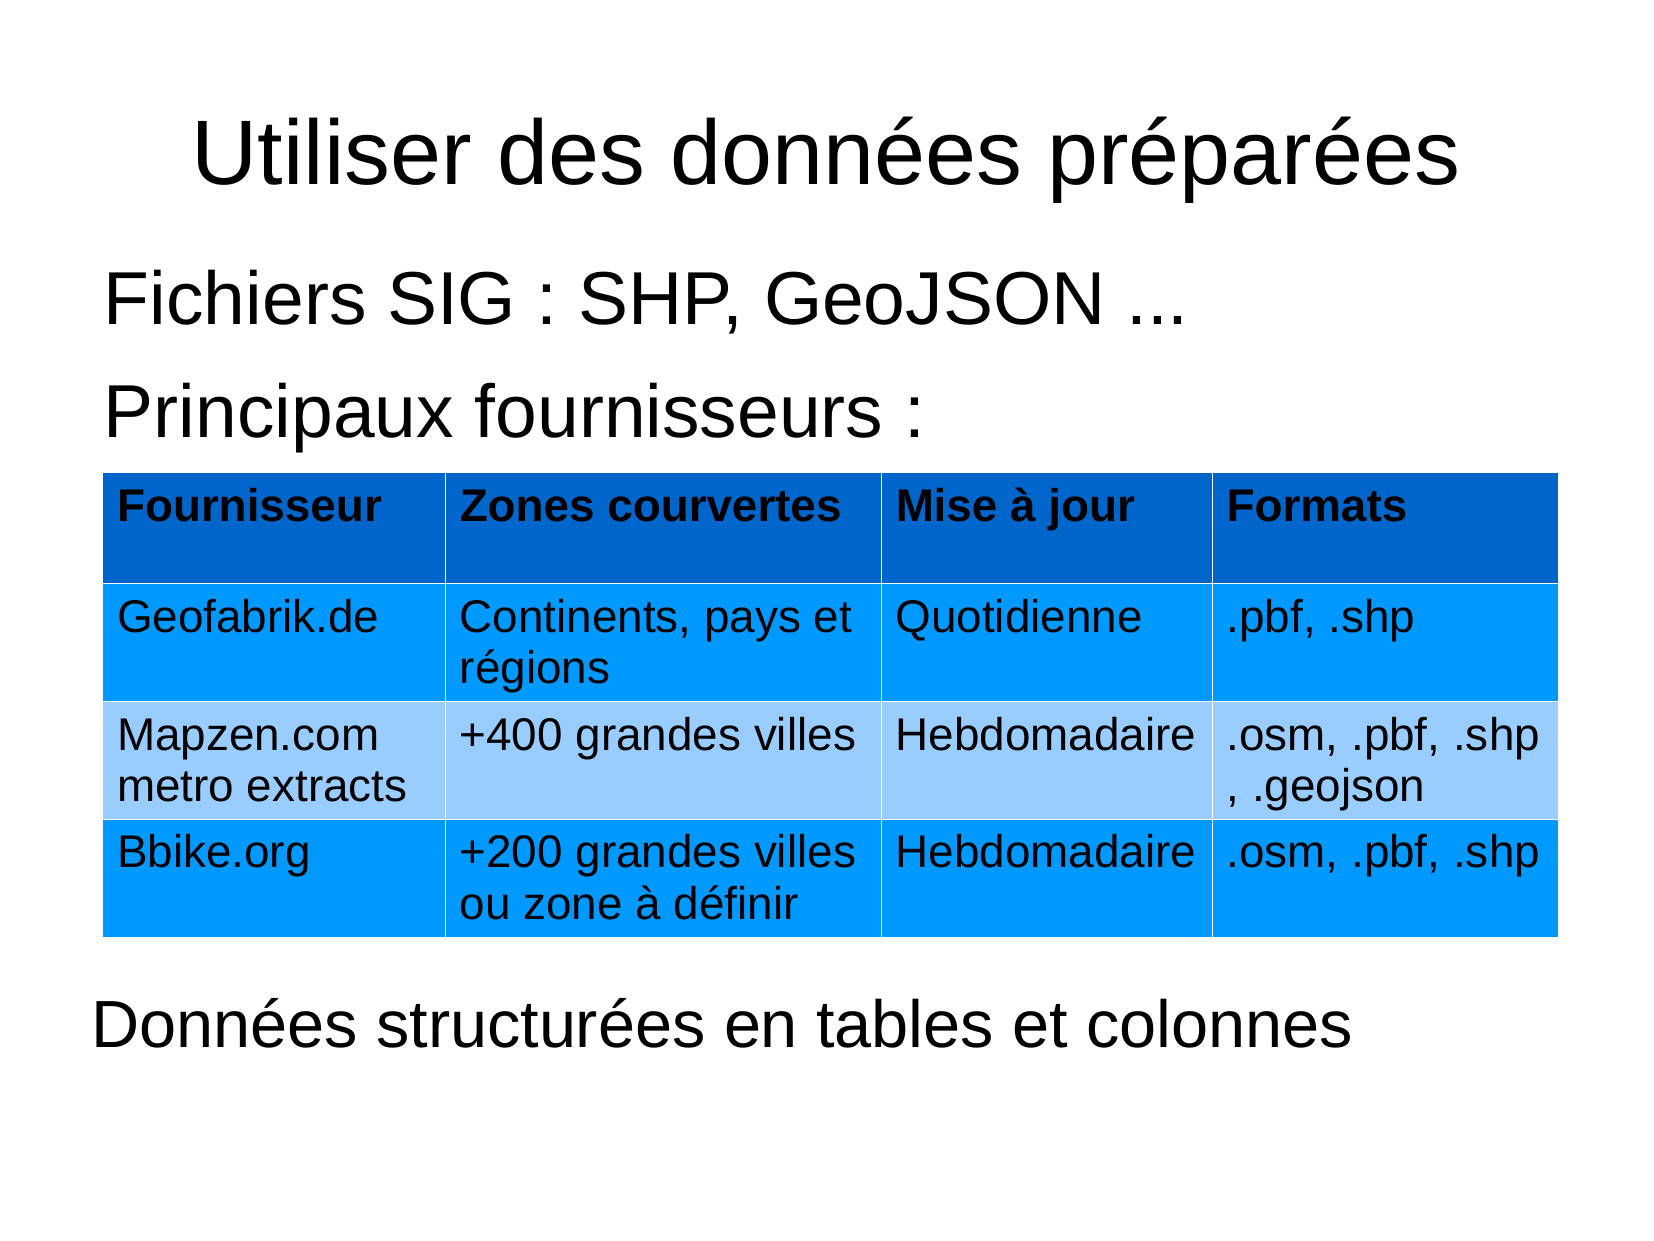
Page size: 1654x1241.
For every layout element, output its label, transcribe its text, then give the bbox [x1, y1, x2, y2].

table_cell Hebdomadaire [882, 702, 1212, 819]
table_header Mise à jour [882, 473, 1212, 583]
table_cell Geofabrik.de [103, 584, 445, 701]
table_cell +200 grandes villes ou zone à définir [446, 820, 881, 937]
table_cell +400 grandes villes [446, 702, 881, 819]
table_header Zones courvertes [446, 473, 881, 583]
table_header Fournisseur [103, 473, 445, 583]
table_cell Hebdomadaire [882, 820, 1212, 937]
table_cell Continents, pays et régions [446, 584, 881, 701]
title Utiliser des données préparées [82, 49, 1571, 257]
table_header Formats [1213, 473, 1558, 583]
table_cell Mapzen.com metro extracts [103, 702, 445, 819]
table_cell .pbf, .shp [1213, 584, 1558, 701]
table_cell Bbike.org [103, 820, 445, 937]
list Fichiers SIG : SHP, GeoJSON ... Principaux fournisseurs : [103, 256, 1593, 455]
text_box Données structurées en tables et colonnes [91, 987, 1550, 1156]
table_cell .osm, .pbf, .shp, .geojson [1213, 702, 1558, 819]
table_cell .osm, .pbf, .shp [1213, 820, 1558, 937]
table_cell Quotidienne [882, 584, 1212, 701]
